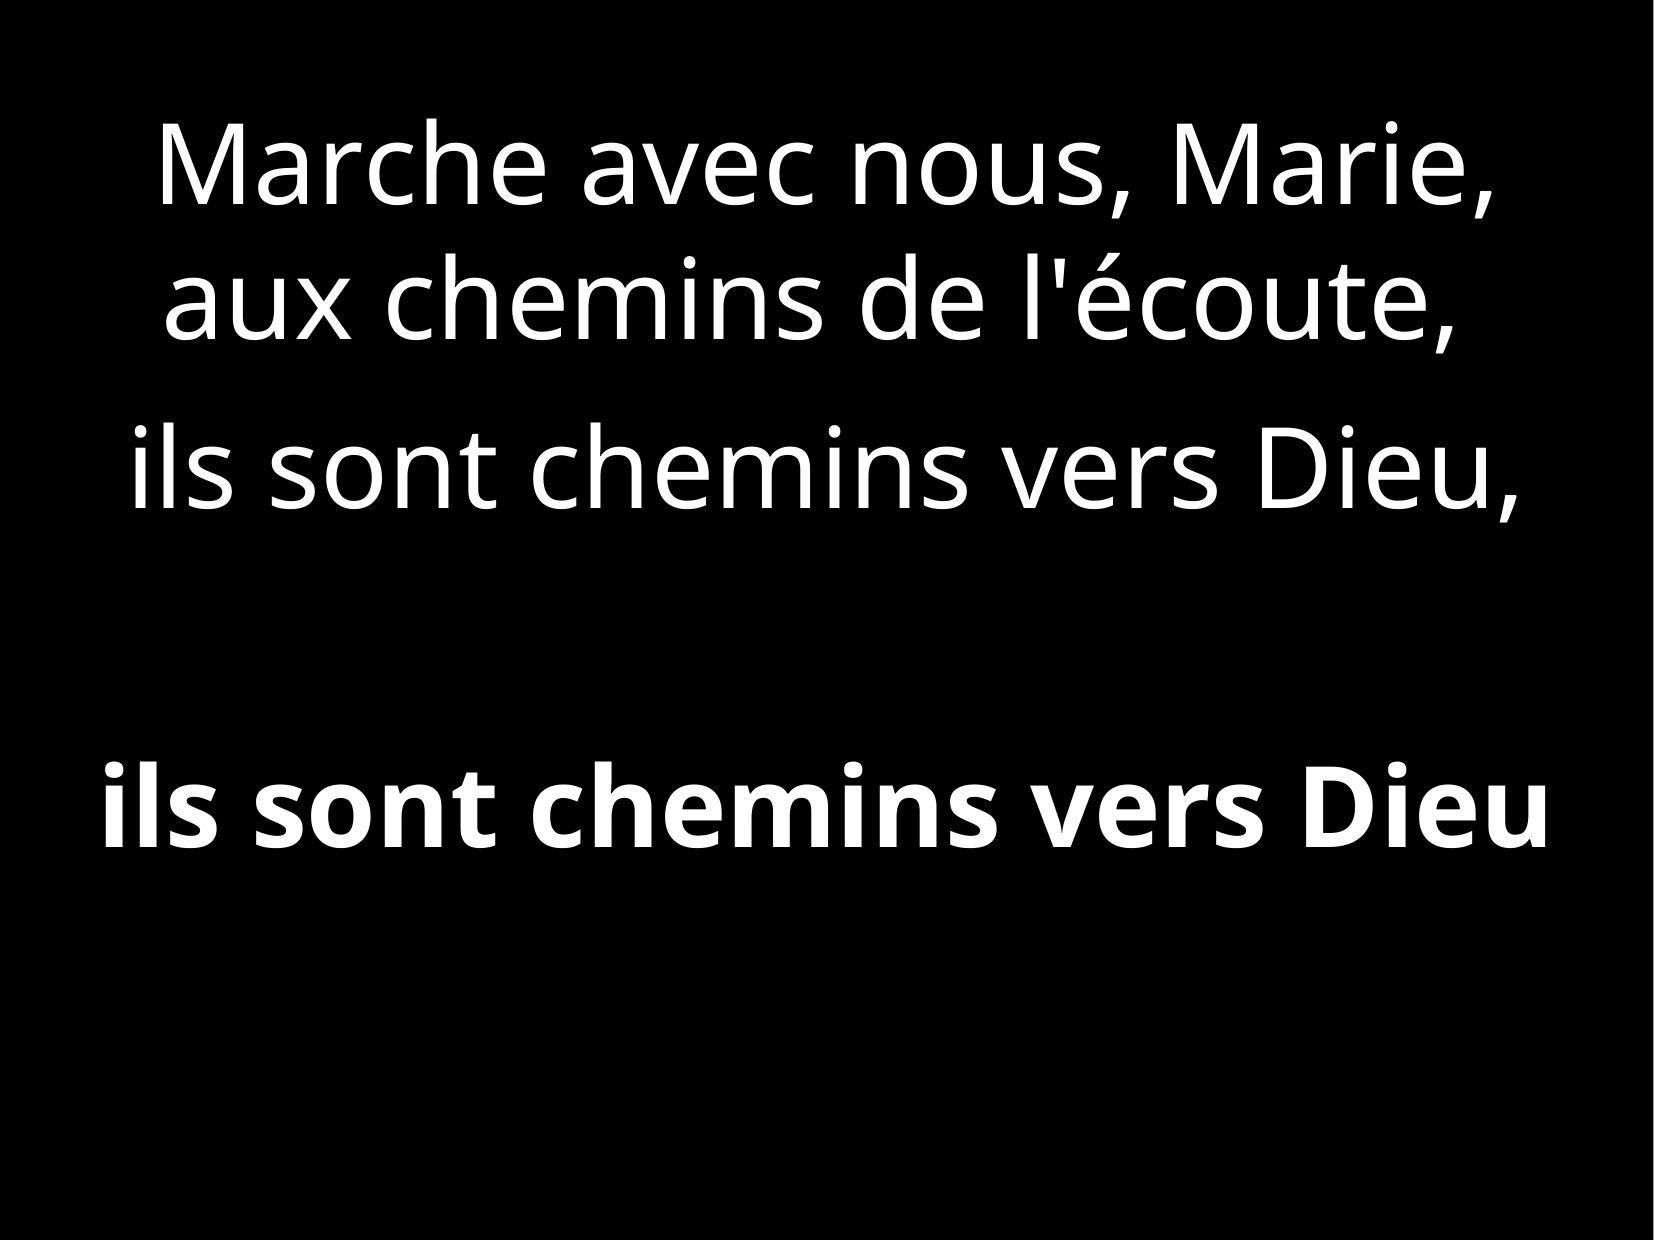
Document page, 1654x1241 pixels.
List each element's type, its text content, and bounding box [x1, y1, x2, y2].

list Marche avec nous, Marie, aux chemins de l'écoute, ils sont chemins vers Dieu, ils sont chemins vers Dieu [29, 24, 1625, 1034]
